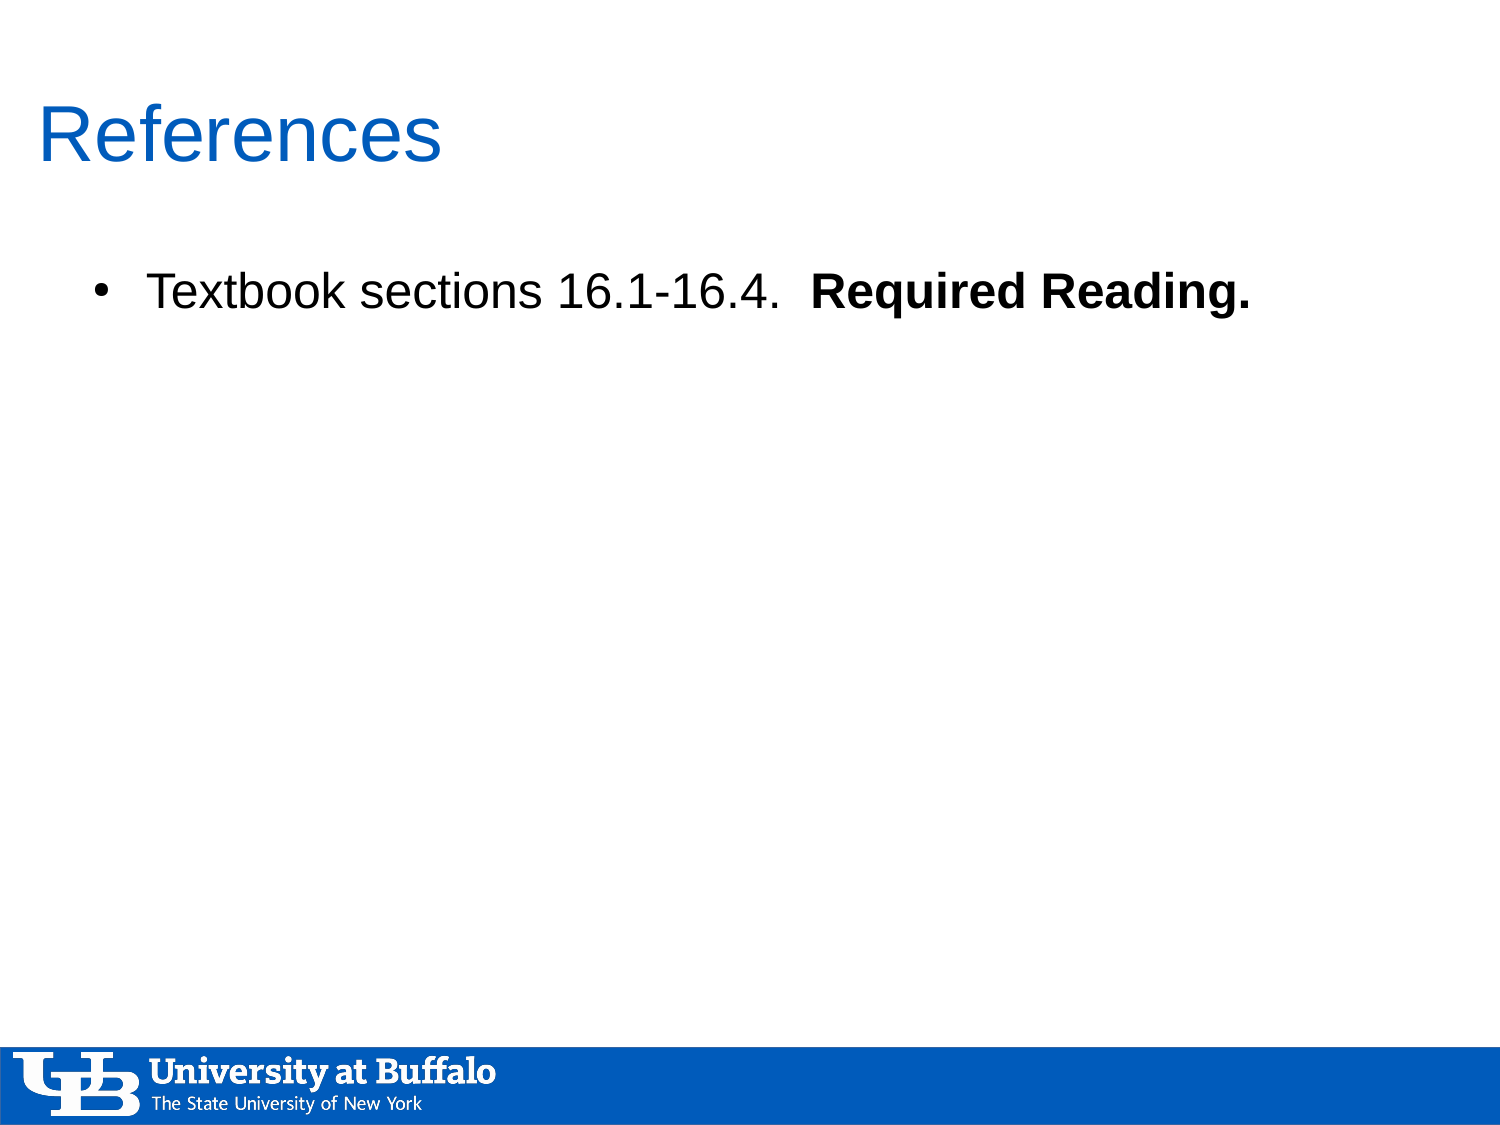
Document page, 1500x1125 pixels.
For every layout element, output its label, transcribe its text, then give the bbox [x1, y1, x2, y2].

picture [13, 1052, 496, 1116]
title References [37, 89, 1388, 179]
list Textbook sections 16.1-16.4. Required Reading. [75, 263, 1425, 916]
